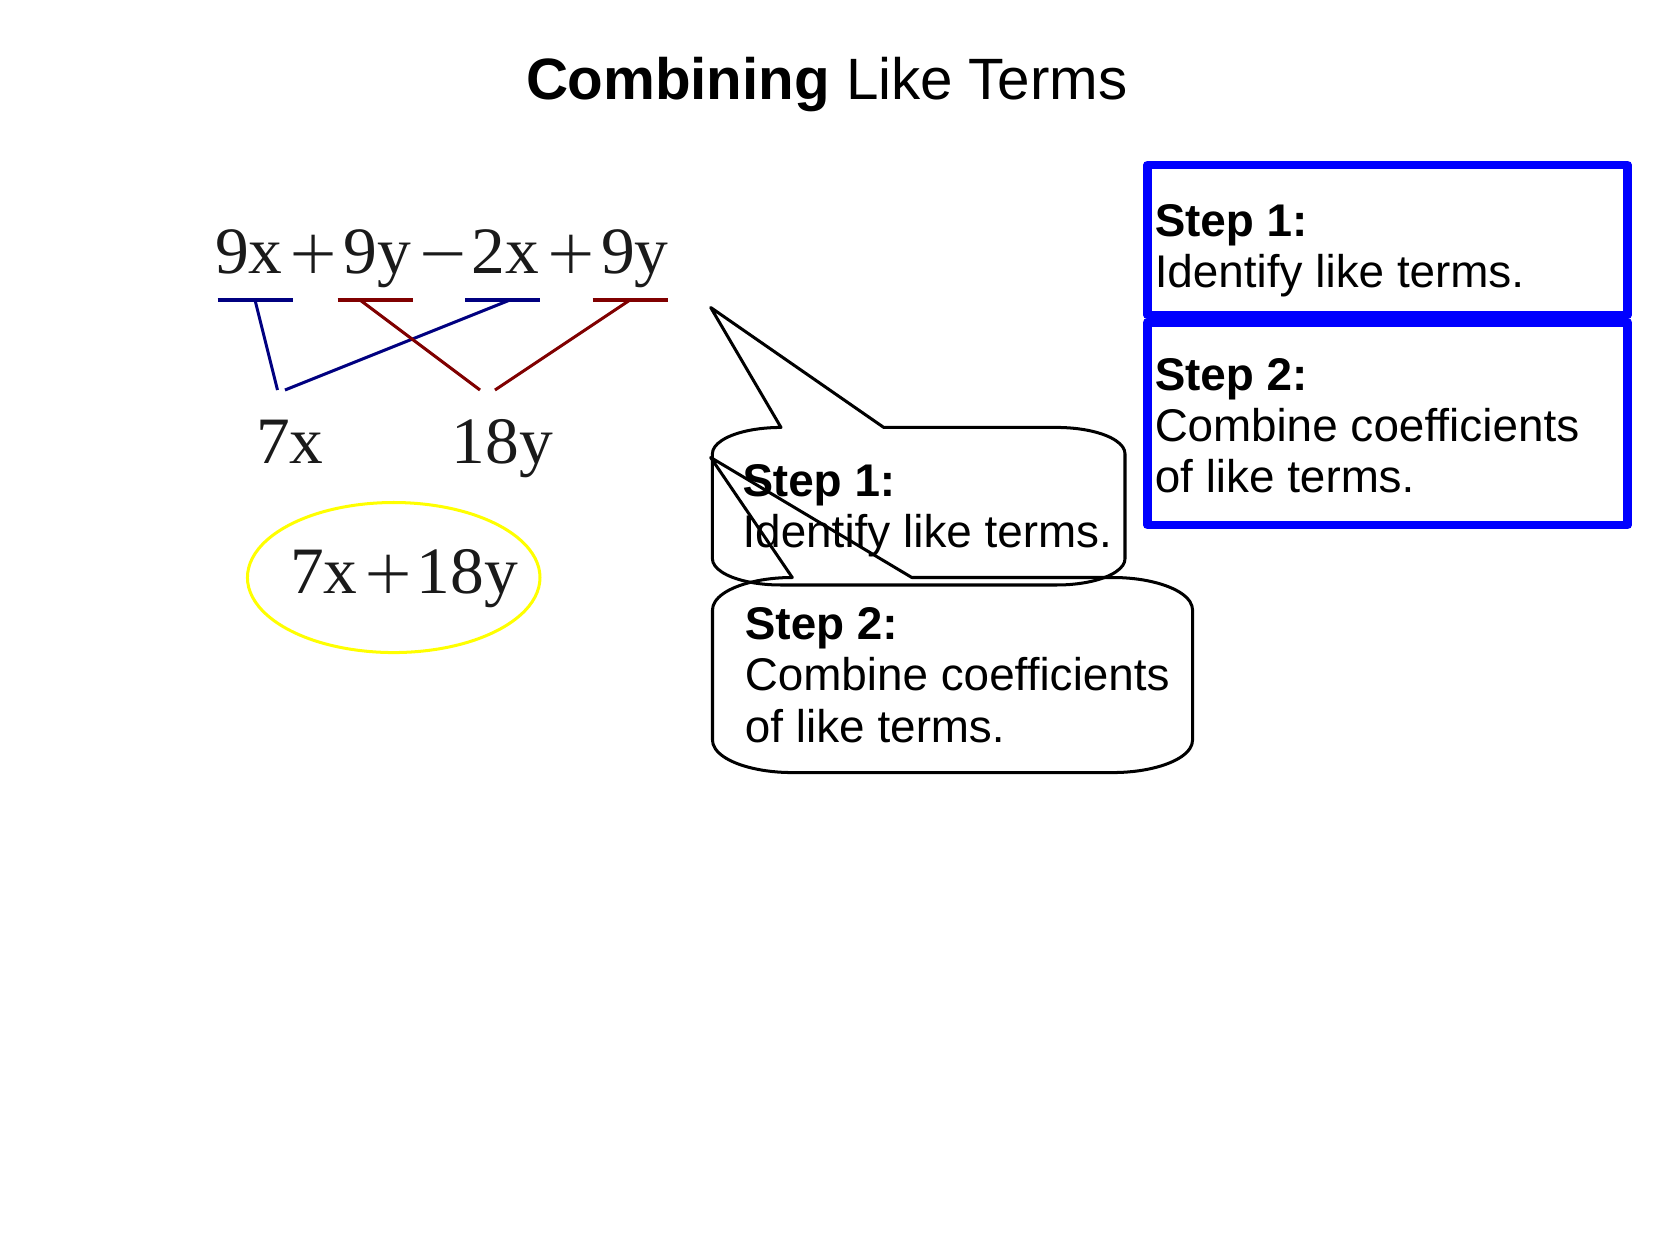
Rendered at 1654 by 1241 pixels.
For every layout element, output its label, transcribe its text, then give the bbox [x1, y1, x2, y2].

text_box Step 2: Combine coefficients of like terms. [710, 457, 1193, 773]
text_box Step 1: Identify like terms. [710, 307, 1126, 577]
chart [445, 405, 559, 479]
text_box Step 1: Identify like terms. [712, 461, 791, 582]
text_box Step 1: Identify like terms. Step 2: Combine coefficients of like terms. [1152, 327, 1623, 521]
text_box Step 1: Identify like terms. Step 2: Combine coefficients of like terms. [1140, 187, 1636, 1073]
chart [250, 405, 331, 479]
chart [207, 215, 674, 289]
text_box Step 1: Identify like terms. Step 2: Combine coefficients of like terms. [1152, 187, 1623, 311]
text_box Combining Like Terms [309, 39, 1345, 122]
chart [517, 534, 526, 542]
chart [284, 534, 526, 608]
